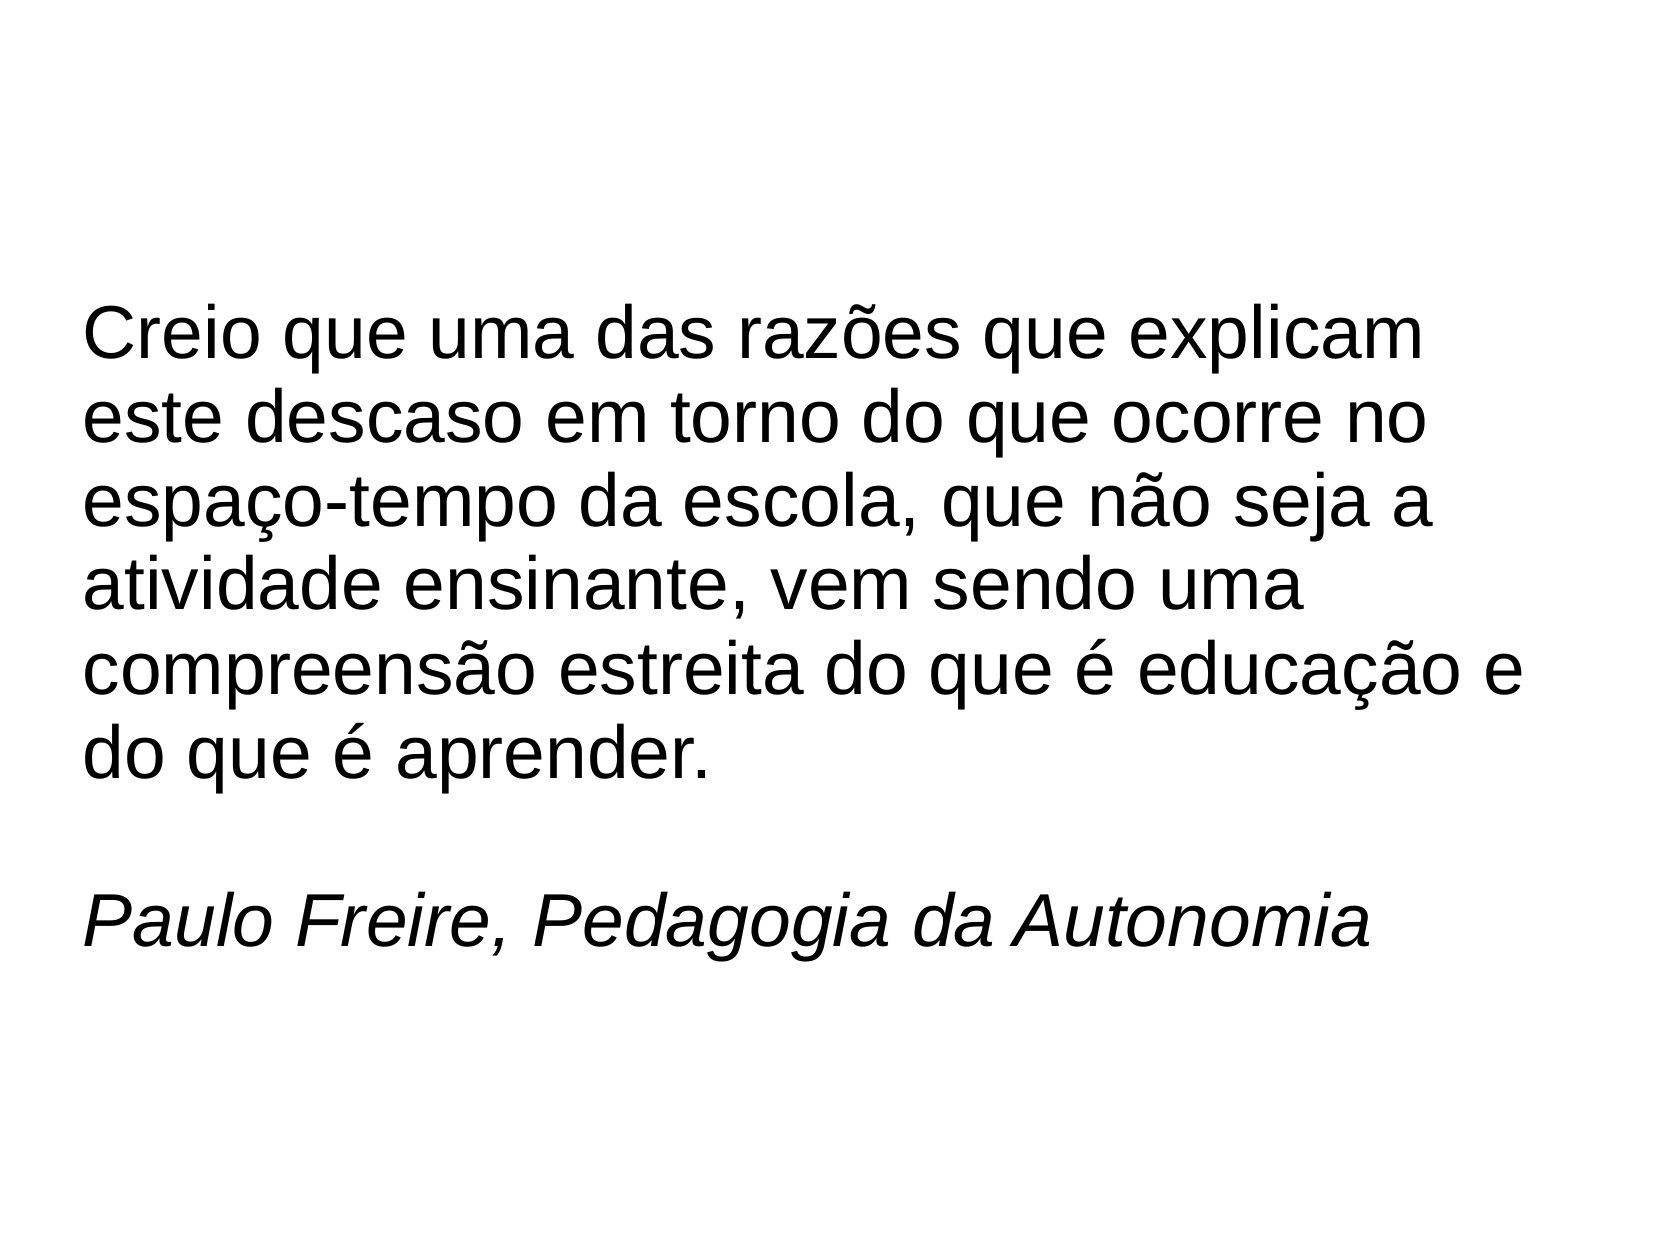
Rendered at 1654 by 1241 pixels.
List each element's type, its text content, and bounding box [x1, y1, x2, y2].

list Creio que uma das razões que explicam este descaso em torno do que ocorre no espaço-tempo da escola, que não seja a atividade ensinante, vem sendo uma compreensão estreita do que é educação e do que é aprender. Paulo Freire, Pedagogia da Autonomia [82, 290, 1571, 1010]
